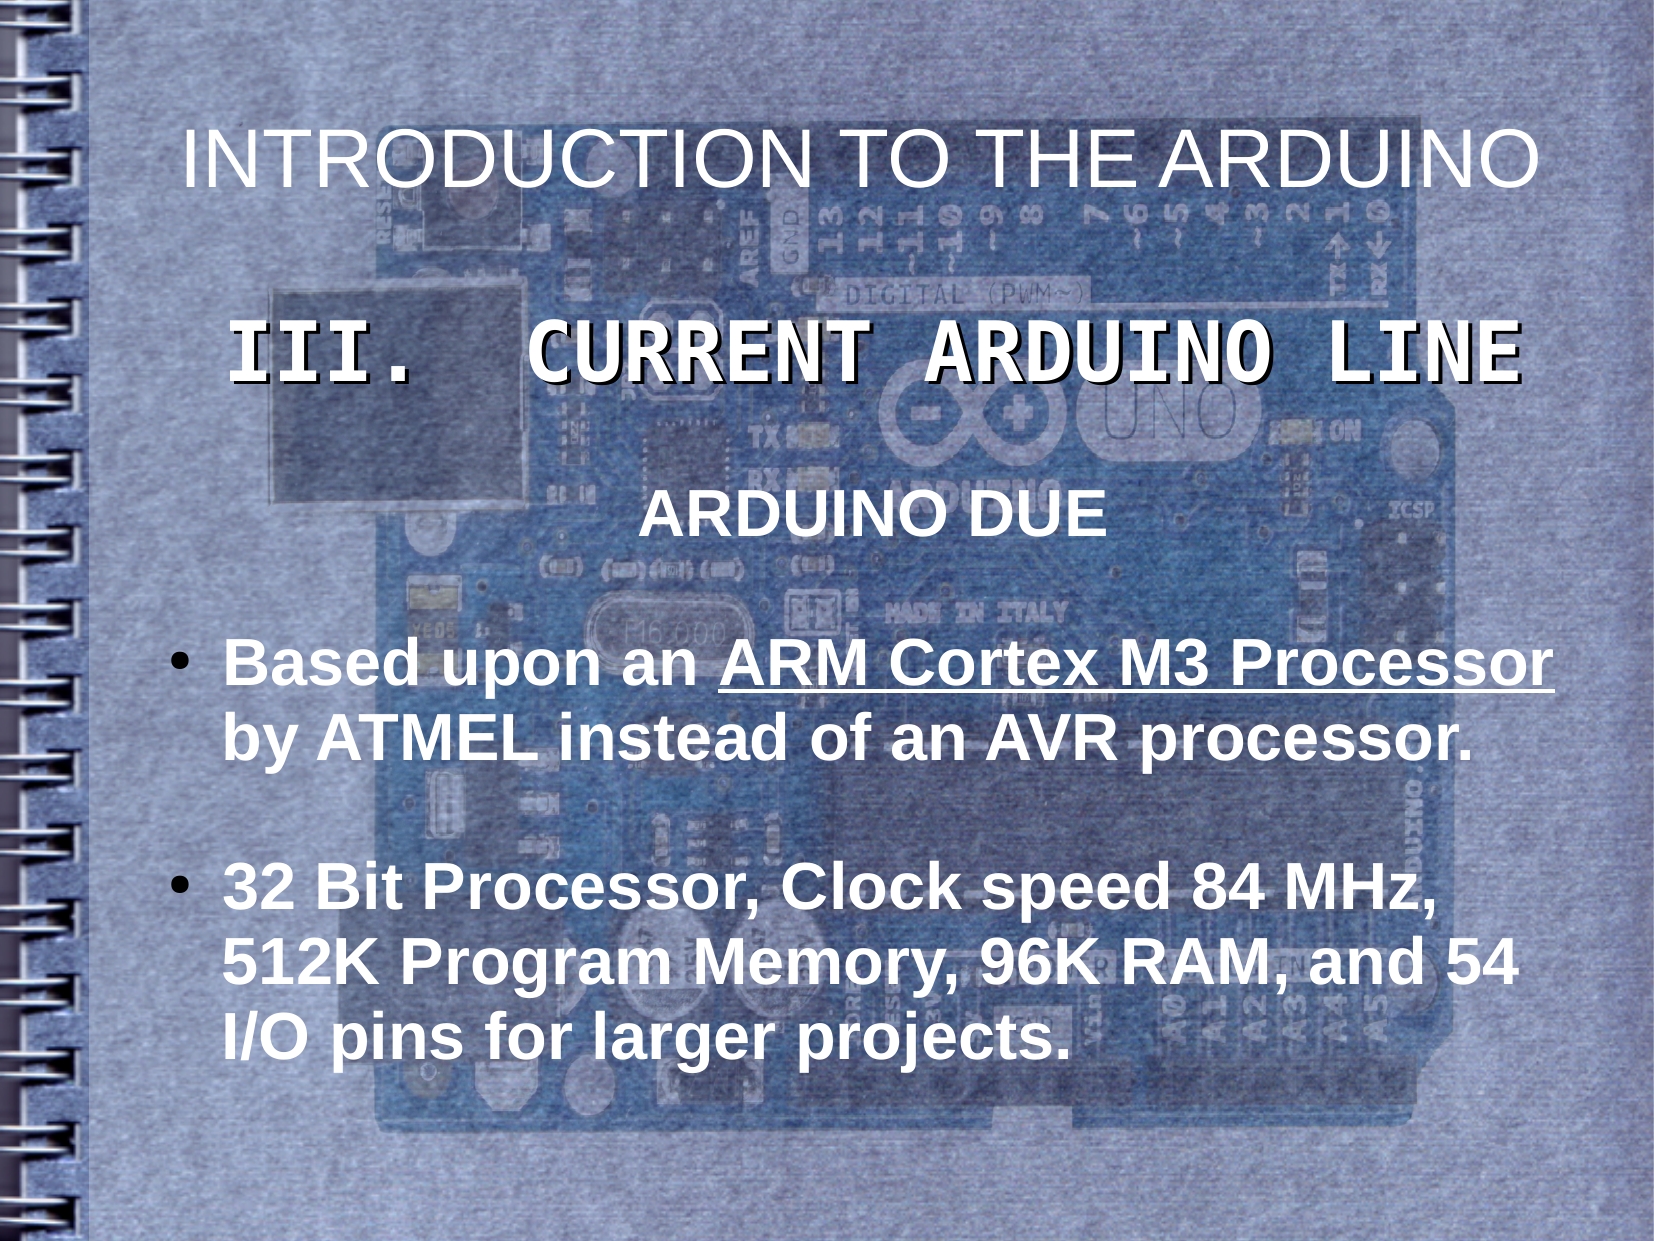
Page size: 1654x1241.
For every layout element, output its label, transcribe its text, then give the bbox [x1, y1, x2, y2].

picture [0, 0, 1654, 1241]
text_box INTRODUCTION TO THE ARDUINO [165, 75, 1561, 286]
text_box III. CURRENT ARDUINO LINE ARDUINO DUE Based upon an ARM Cortex M3 Processor by ATMEL instead of an AVR processor. 32 Bit Processor, Clock speed 84 MHz, 512K Program Memory, 96K RAM, and 54 I/O pins for larger projects. [153, 296, 1594, 1141]
